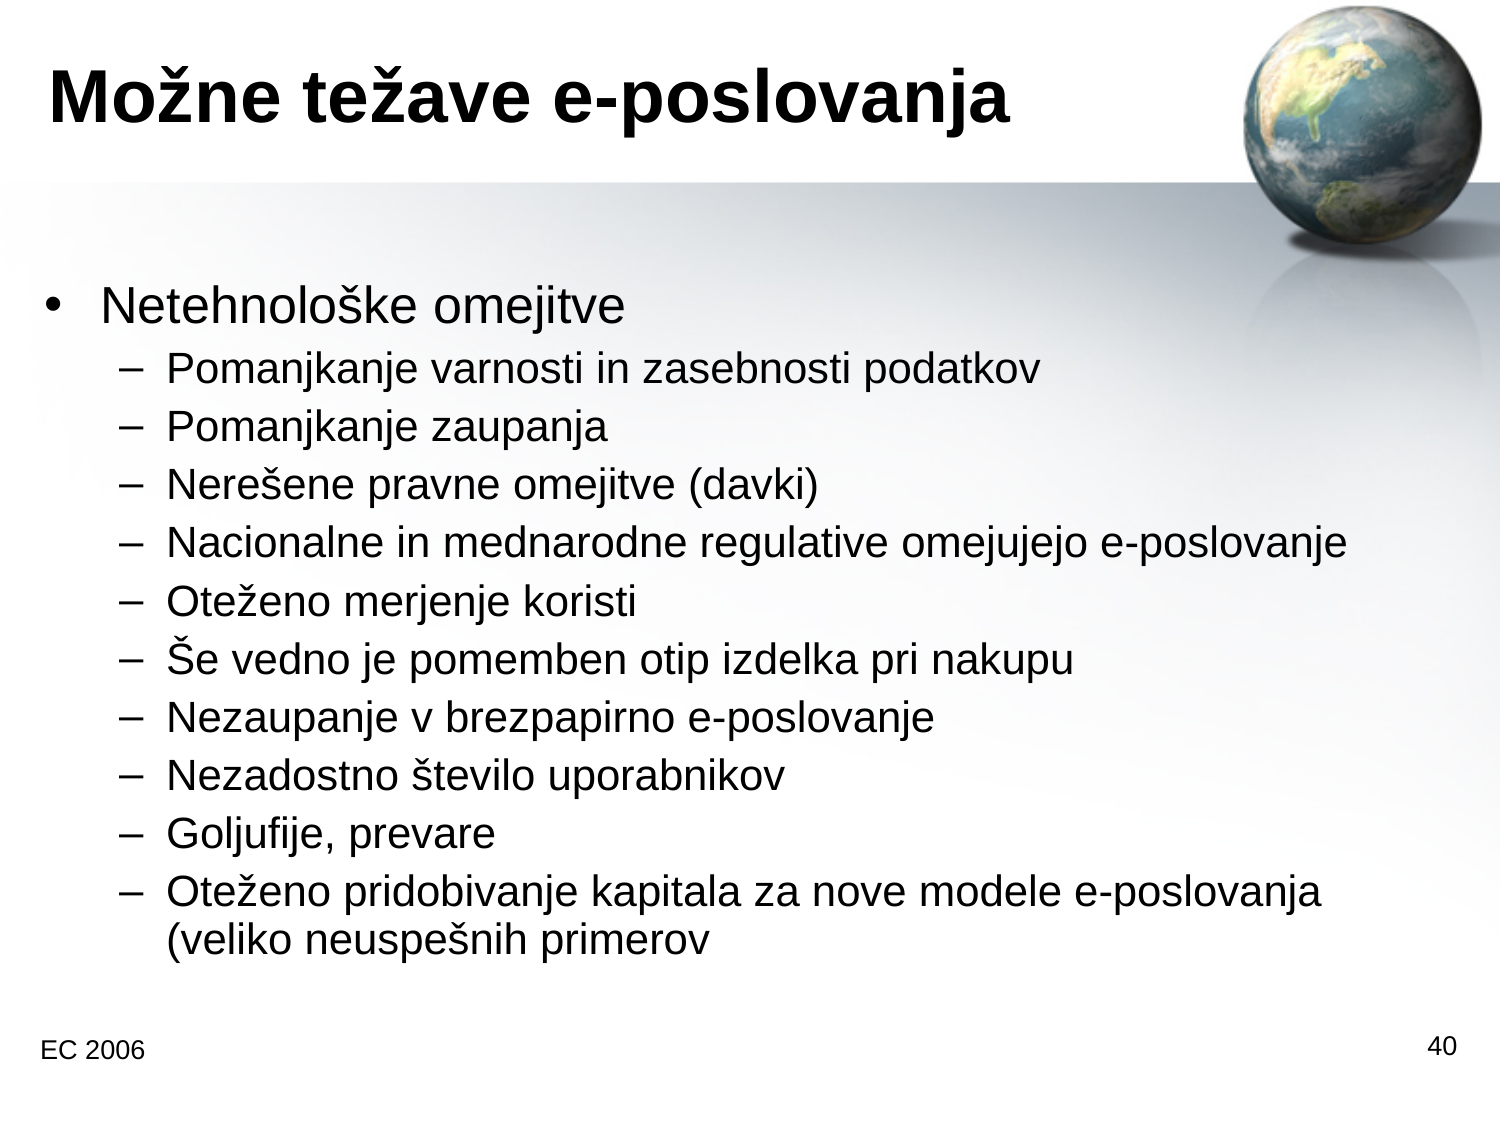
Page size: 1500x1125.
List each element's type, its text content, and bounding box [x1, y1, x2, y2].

picture [0, 0, 1500, 1125]
list Netehnološke omejitve Pomanjkanje varnosti in zasebnosti podatkov Pomanjkanje zaupanja Nerešene pravne omejitve (davki) Nacionalne in mednarodne regulative omejujejo e-poslovanje Oteženo merjenje koristi Še vedno je pomemben otip izdelka pri nakupu Nezaupanje v brezpapirno e-poslovanje Nezadostno število uporabnikov Goljufije, prevare Oteženo pridobivanje kapitala za nove modele e-poslovanja (veliko neuspešnih primerov [29, 271, 1471, 1125]
title Možne težave e-poslovanja [33, 22, 1239, 162]
text_box EC 2006 [25, 1025, 29, 1101]
